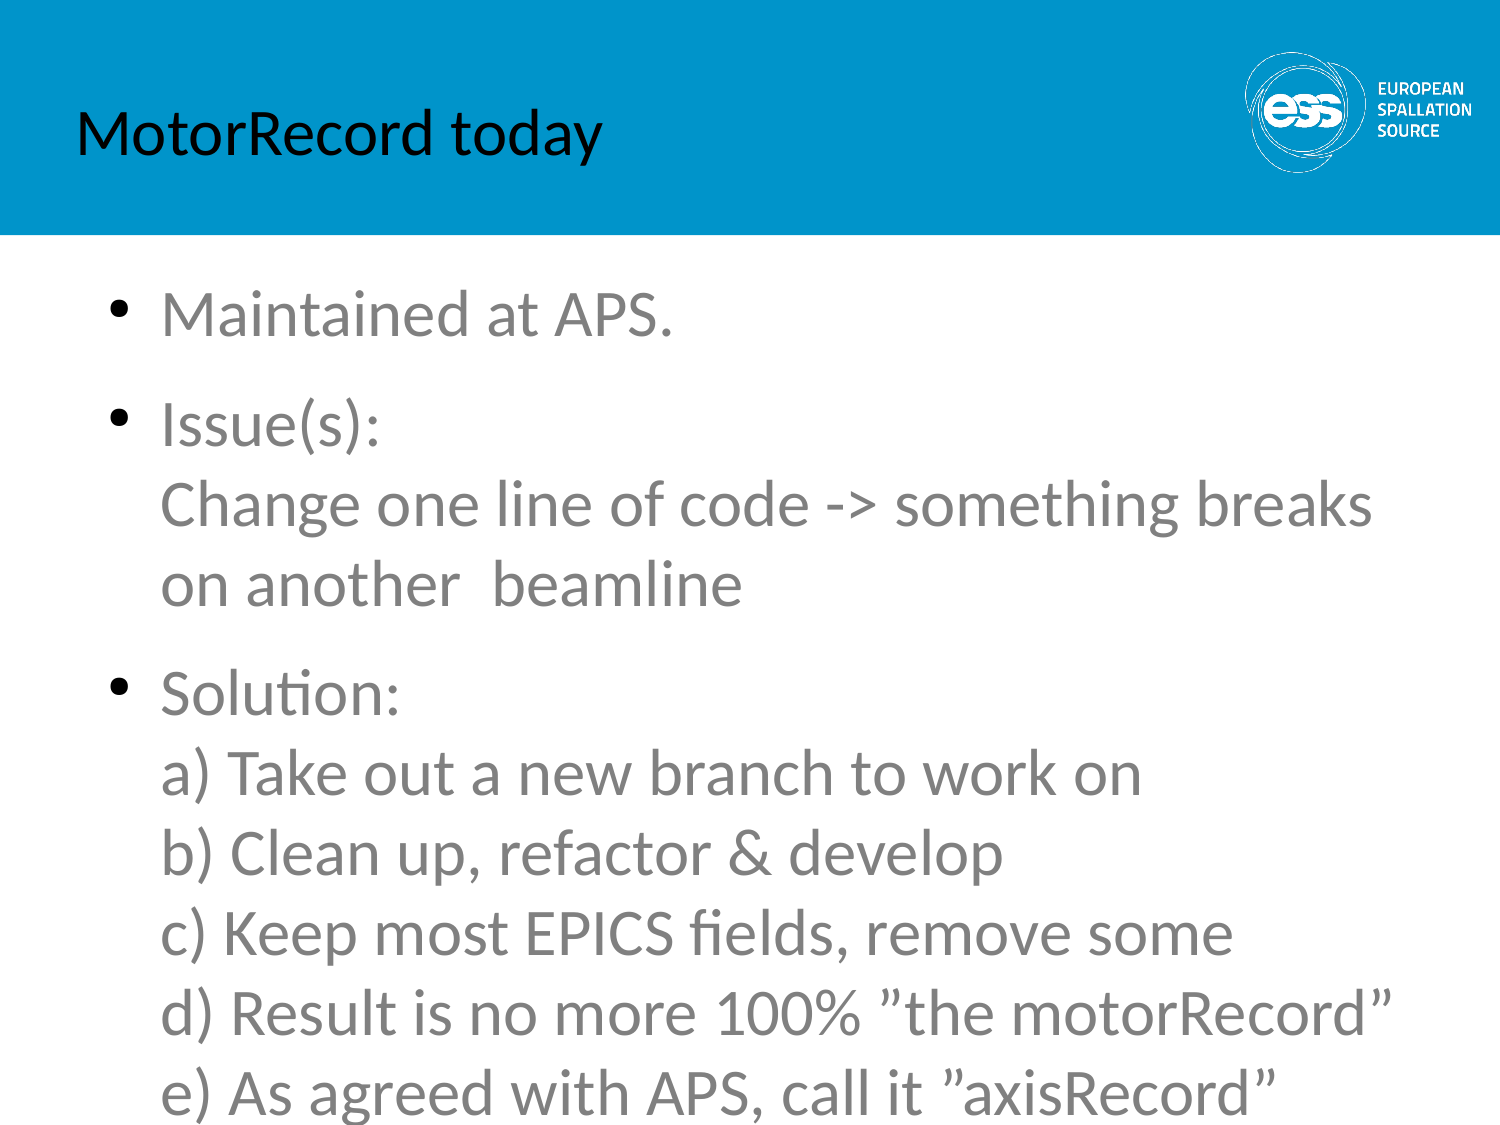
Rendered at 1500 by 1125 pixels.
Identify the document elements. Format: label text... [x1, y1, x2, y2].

picture [1454, 83, 1458, 94]
picture [1432, 125, 1438, 136]
picture [1389, 104, 1393, 115]
picture [1400, 83, 1407, 94]
picture [1436, 104, 1444, 115]
picture [1443, 86, 1450, 93]
picture [1409, 104, 1415, 115]
picture [1264, 94, 1342, 127]
list Maintained at APS. Issue(s): Change one line of code -> something breaks on another beamline Solution: a) Take out a new branch to work on b) Clean up, refactor & develop c) Keep most EPICS fields, remove some d) Result is no more 100% ”the motorRecord” e) As agreed with APS, call it ”axisRecord” [75, 262, 1426, 1005]
picture [1423, 83, 1430, 94]
title MotorRecord today [75, 45, 1247, 233]
picture [1422, 125, 1428, 134]
picture [1418, 104, 1423, 115]
picture [1398, 109, 1406, 115]
picture [1379, 83, 1385, 94]
